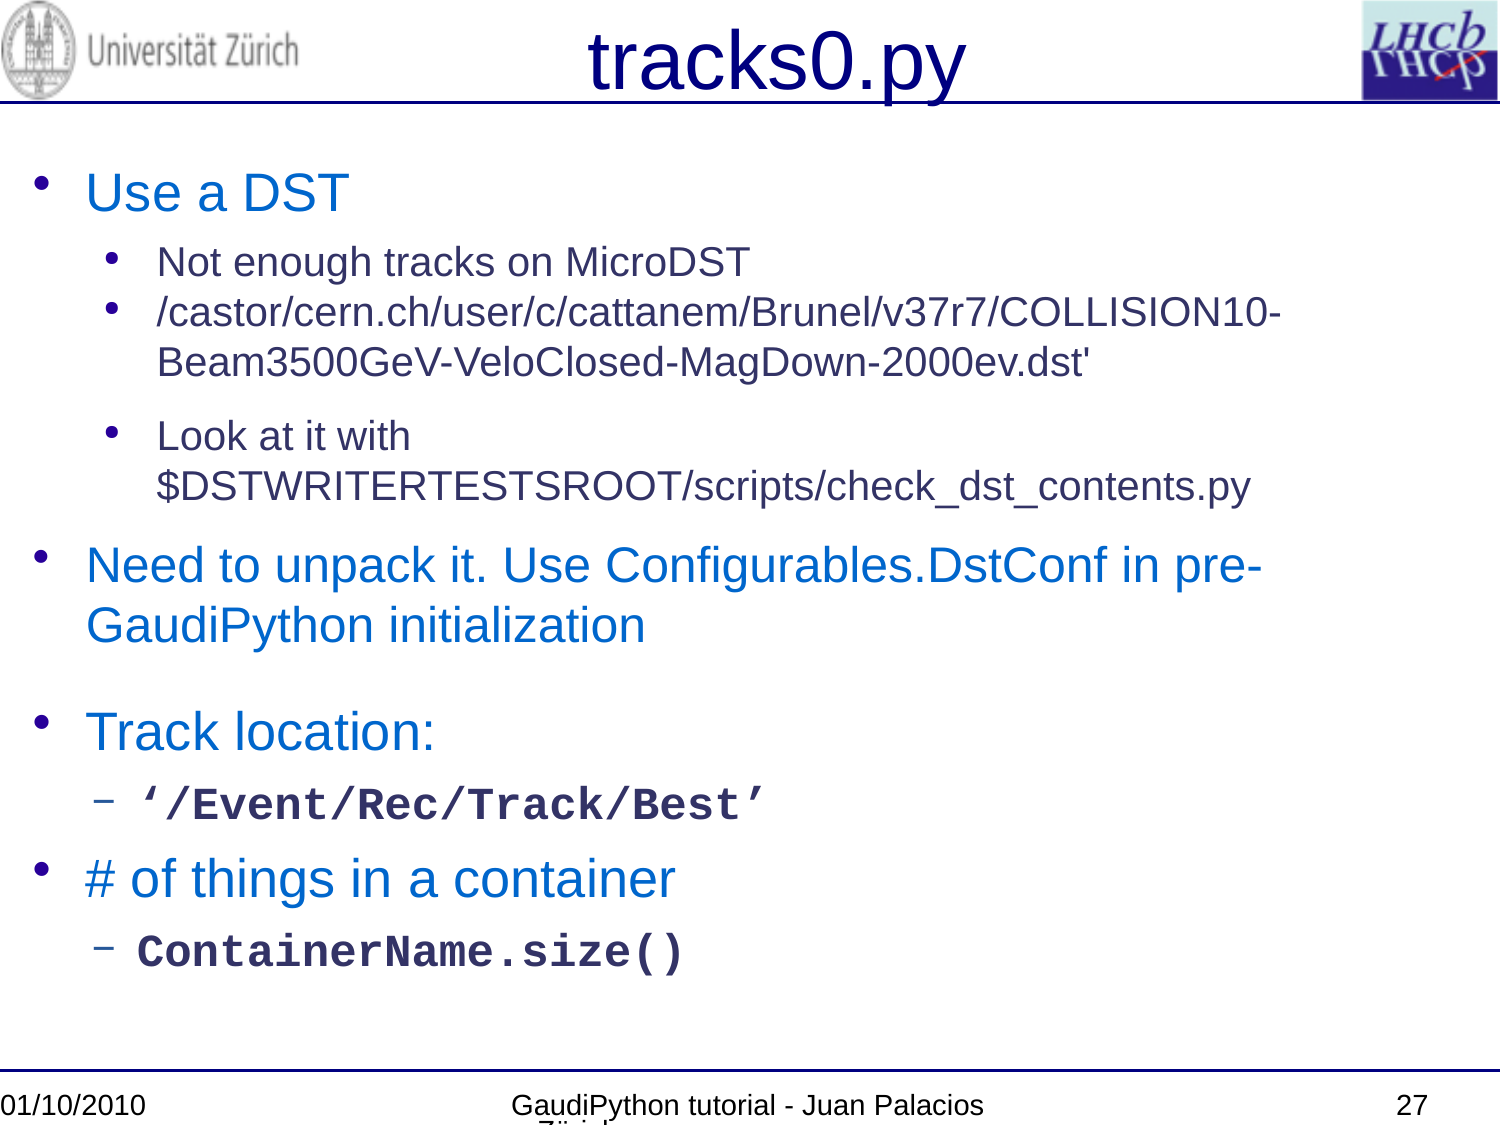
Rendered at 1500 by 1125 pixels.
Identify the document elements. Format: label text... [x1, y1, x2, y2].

list Use a DST Not enough tracks on MicroDST /castor/cern.ch/user/c/cattanem/Brunel/v37r7/COLLISION10-Beam3500GeV-VeloClosed-MagDown-2000ev.dst' Look at it with $DSTWRITERTESTSROOT/scripts/check_dst_contents.py Need to unpack it. Use Configurables.DstConf in pre-GaudiPython initialization Track location: ‘/Event/Rec/Track/Best’ # of things in a container ContainerName.size() [0, 149, 1500, 983]
title tracks0.py [224, 0, 1300, 114]
picture [1360, 0, 1500, 101]
picture [0, 0, 224, 101]
